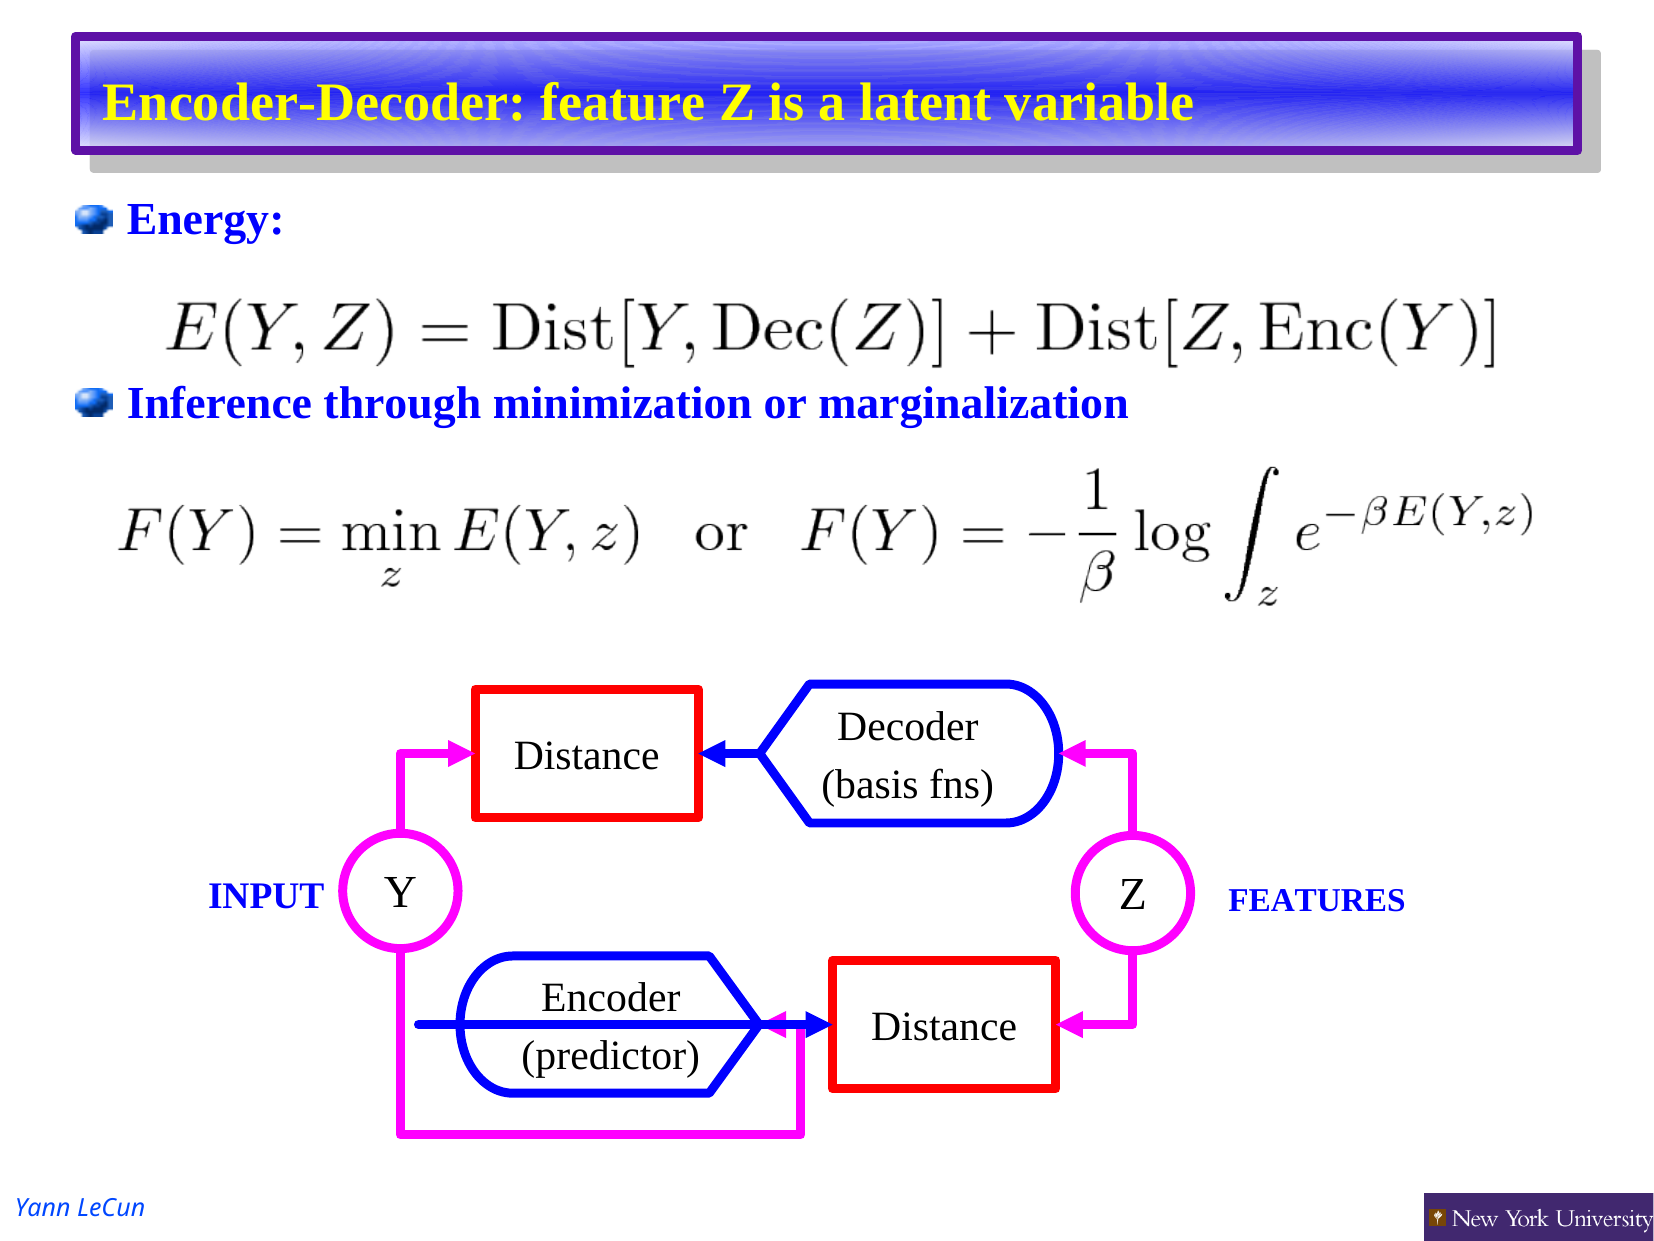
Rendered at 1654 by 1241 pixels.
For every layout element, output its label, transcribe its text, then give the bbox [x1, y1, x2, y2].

text_box Distance [832, 960, 1056, 1089]
text_box Encoder (predictor) [460, 955, 756, 1020]
text_box Decoder (basis fns) [760, 684, 1059, 823]
text_box Distance [475, 689, 699, 818]
picture [112, 461, 1538, 612]
title Encoder-Decoder: feature Z is a latent variable [75, 36, 1578, 151]
text_box Z [1075, 835, 1191, 951]
list Inference through minimization or marginalization [75, 377, 1576, 458]
text_box Y [342, 833, 459, 949]
picture [159, 292, 1501, 376]
picture [1424, 1193, 1654, 1241]
text_box FEATURES [1207, 868, 1445, 939]
list Energy: [75, 194, 1576, 275]
text_box INPUT [187, 861, 365, 938]
text_box Encoder (predictor) [460, 1029, 756, 1094]
